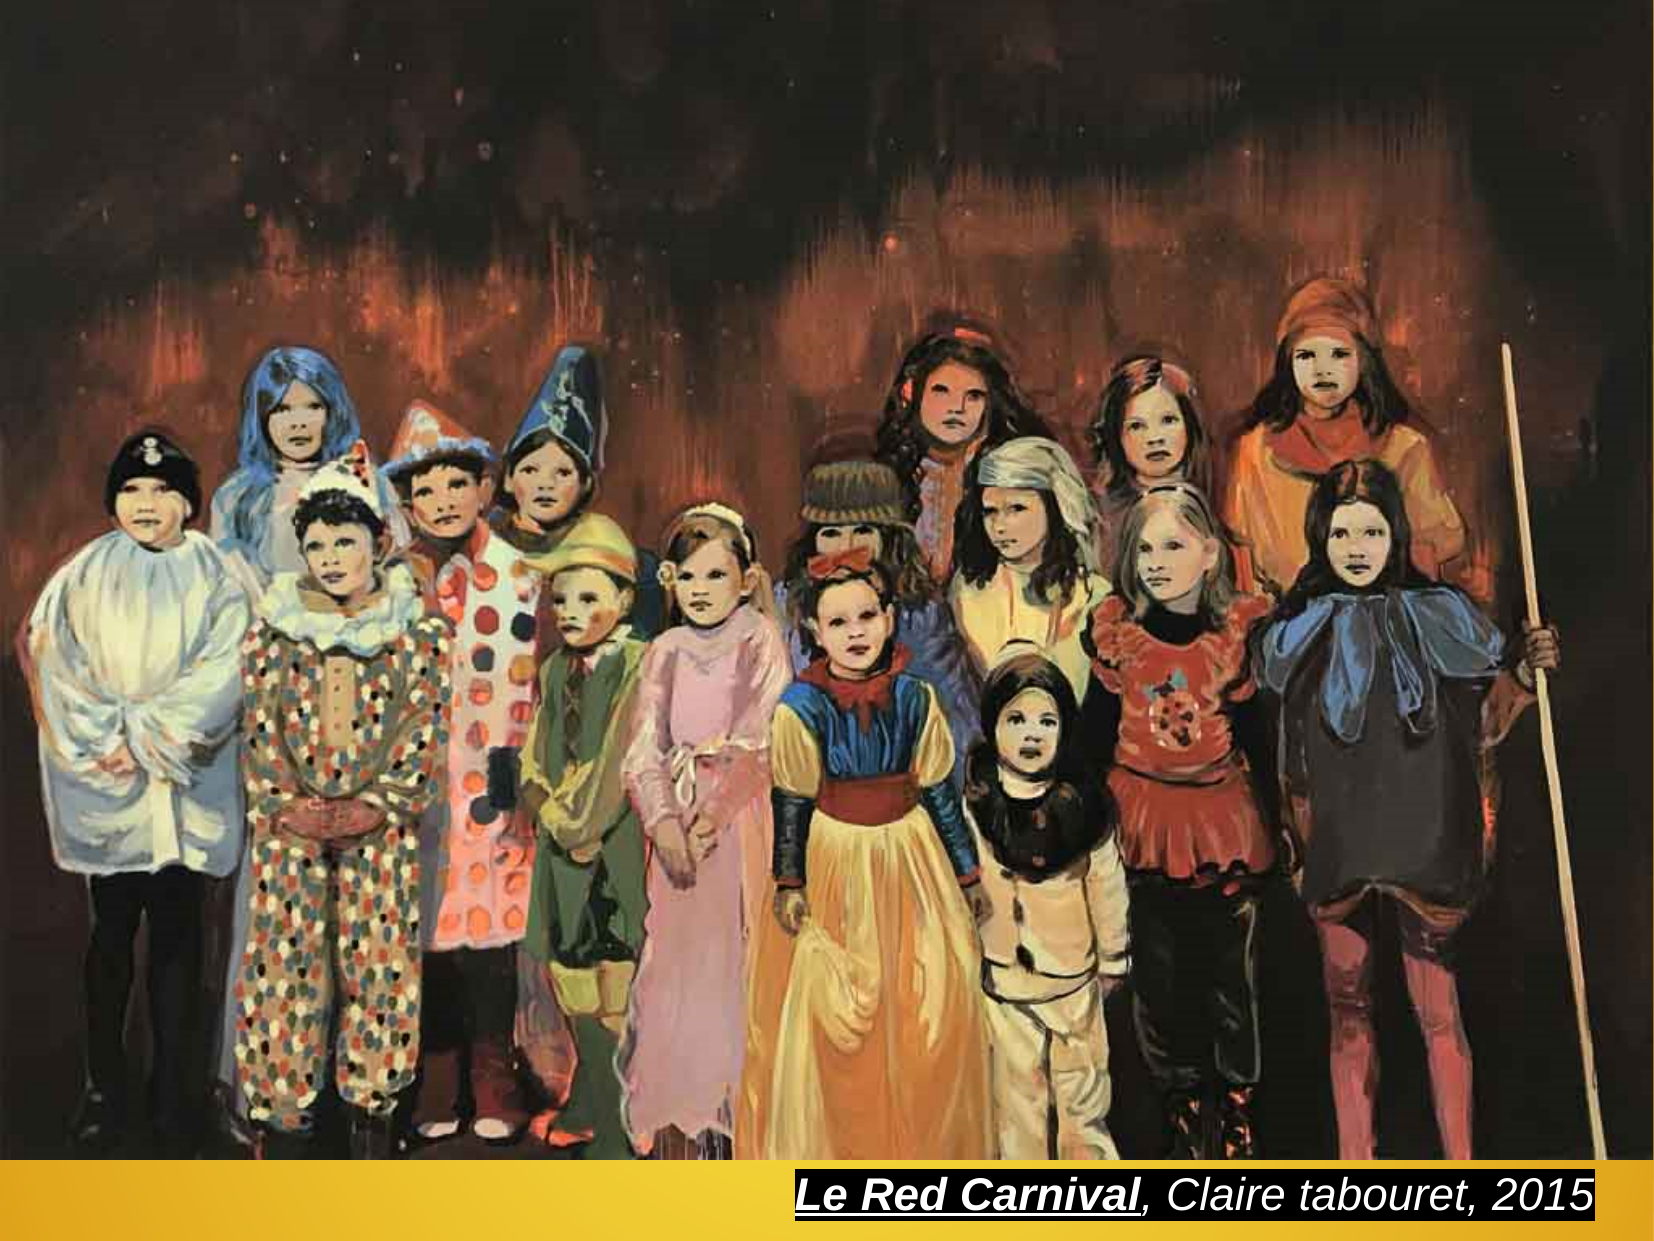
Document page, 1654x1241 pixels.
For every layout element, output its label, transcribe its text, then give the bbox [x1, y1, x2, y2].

picture [0, 0, 1654, 1160]
title Le Red Carnival, Claire tabouret, 2015 [147, 1160, 1595, 1241]
